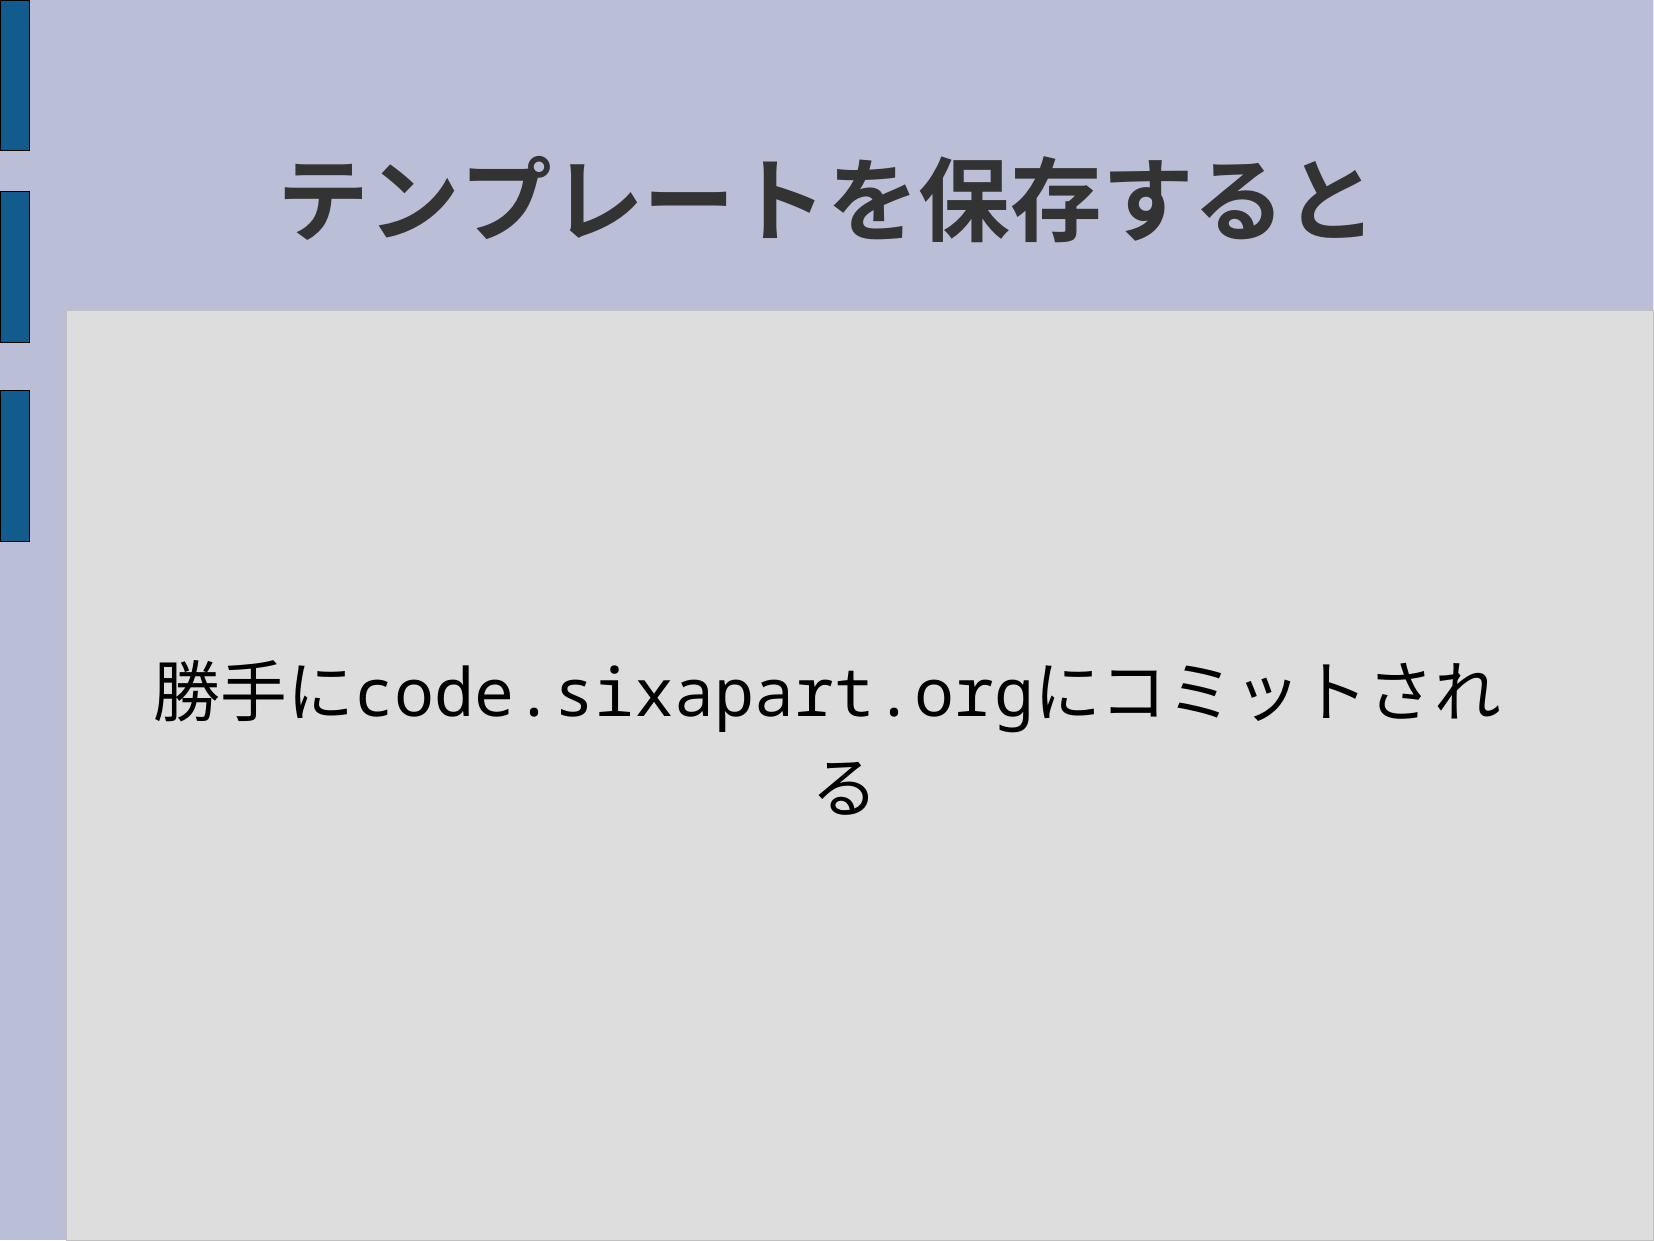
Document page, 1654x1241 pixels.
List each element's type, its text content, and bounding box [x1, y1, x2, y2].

title テンプレートを保存すると [121, 98, 1534, 291]
subtitle 勝手にcode.sixapart.orgにコミットされる [121, 352, 1534, 1119]
